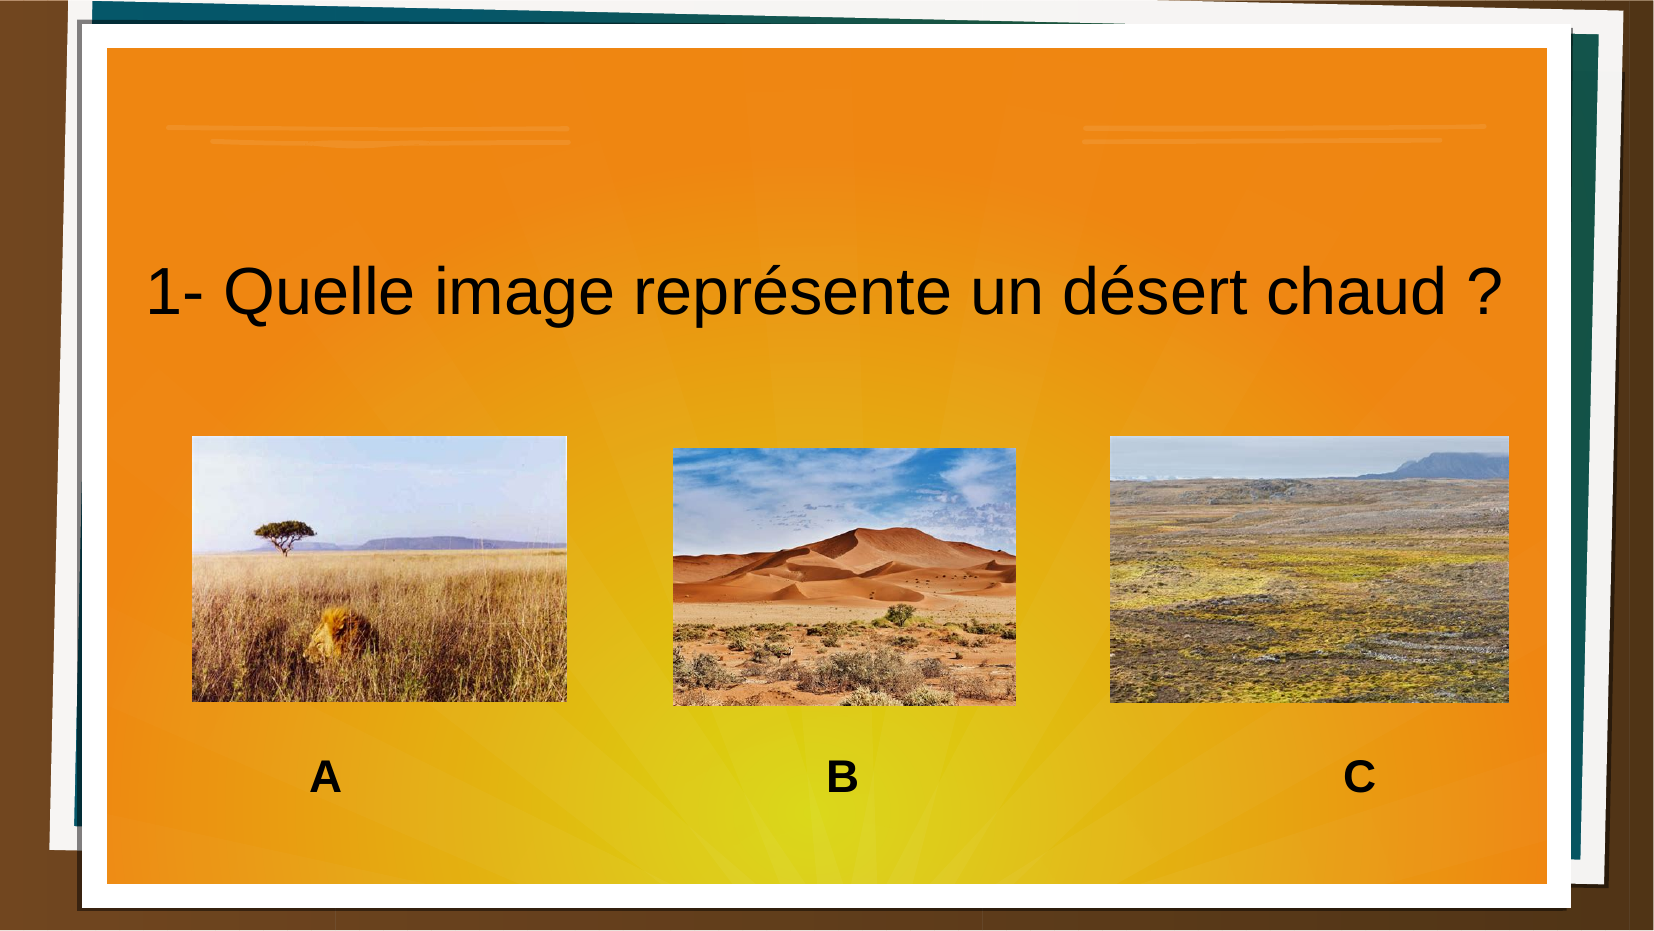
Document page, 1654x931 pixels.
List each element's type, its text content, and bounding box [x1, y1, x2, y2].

picture [1110, 436, 1509, 703]
picture [673, 448, 1016, 706]
text_box A B C [295, 744, 1392, 811]
subtitle 1- Quelle image représente un désert chaud ? [138, 216, 1512, 367]
picture [192, 436, 567, 702]
